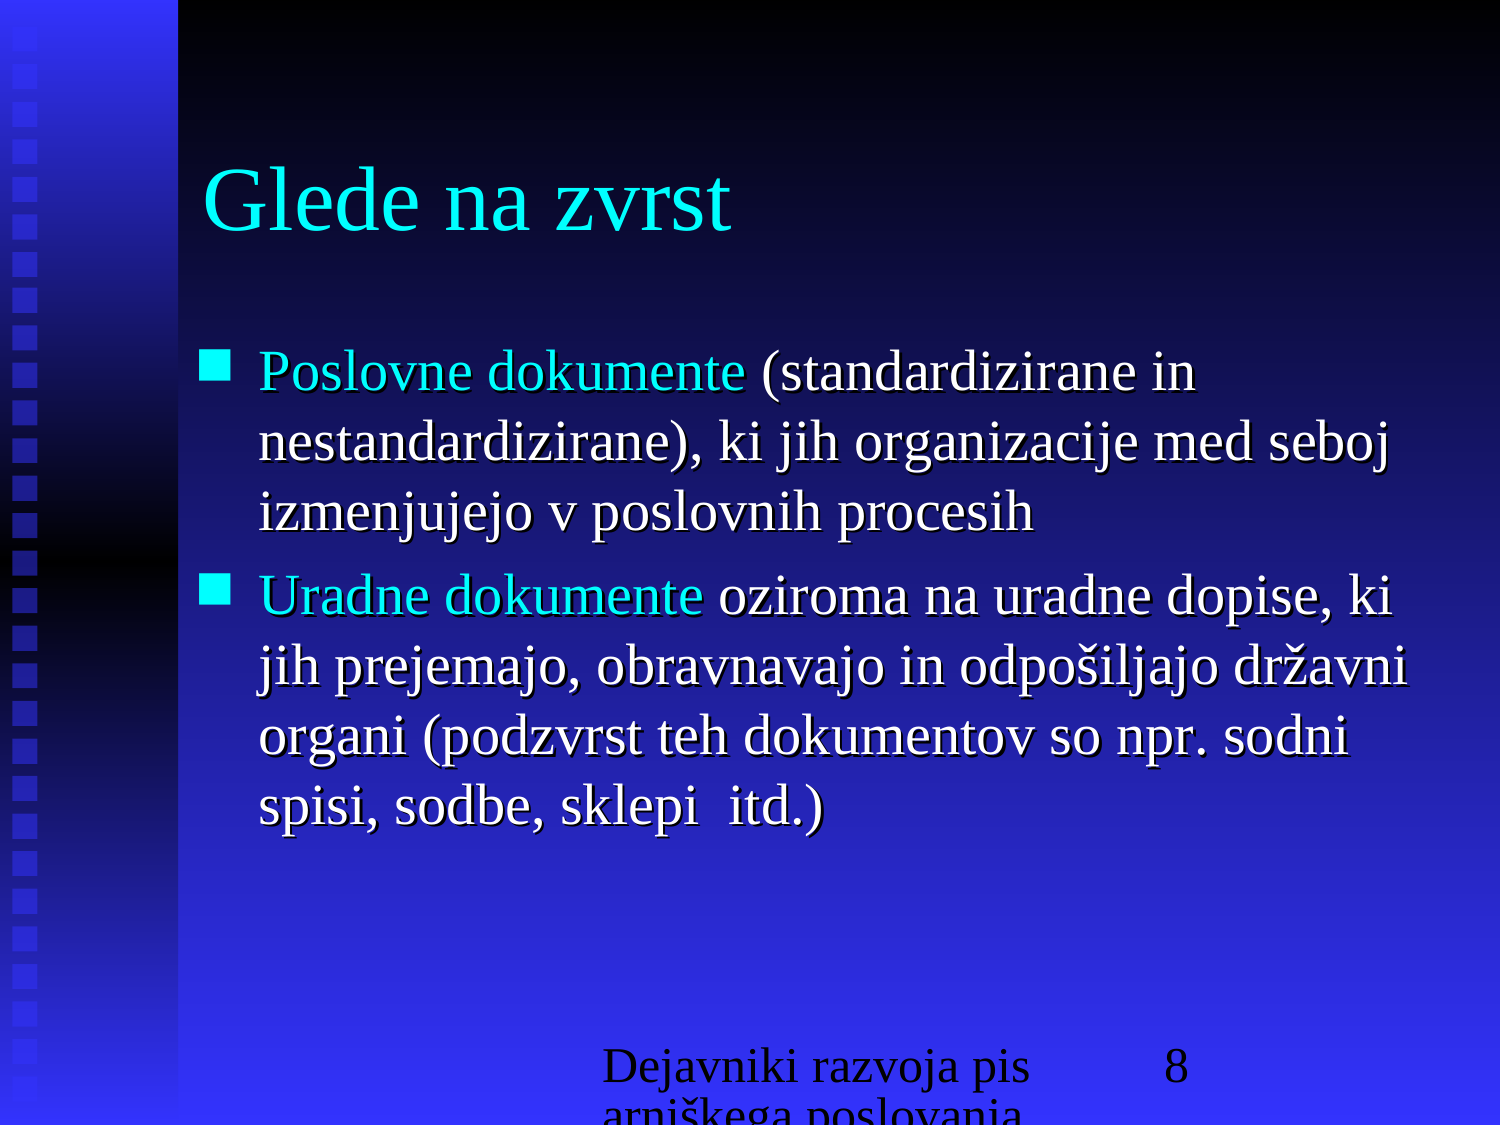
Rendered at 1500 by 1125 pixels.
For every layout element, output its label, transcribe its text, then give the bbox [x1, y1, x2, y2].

list Poslovne dokumente (standardizirane in nestandardizirane), ki jih organizacije med seboj izmenjujejo v poslovnih procesih Uradne dokumente oziroma na uradne dopise, ki jih prejemajo, obravnavajo in odpošiljajo državni organi (podzvrst teh dokumentov so npr. sodni spisi, sodbe, sklepi itd.) [187, 324, 1463, 1001]
title Glede na zvrst [187, 131, 1463, 257]
